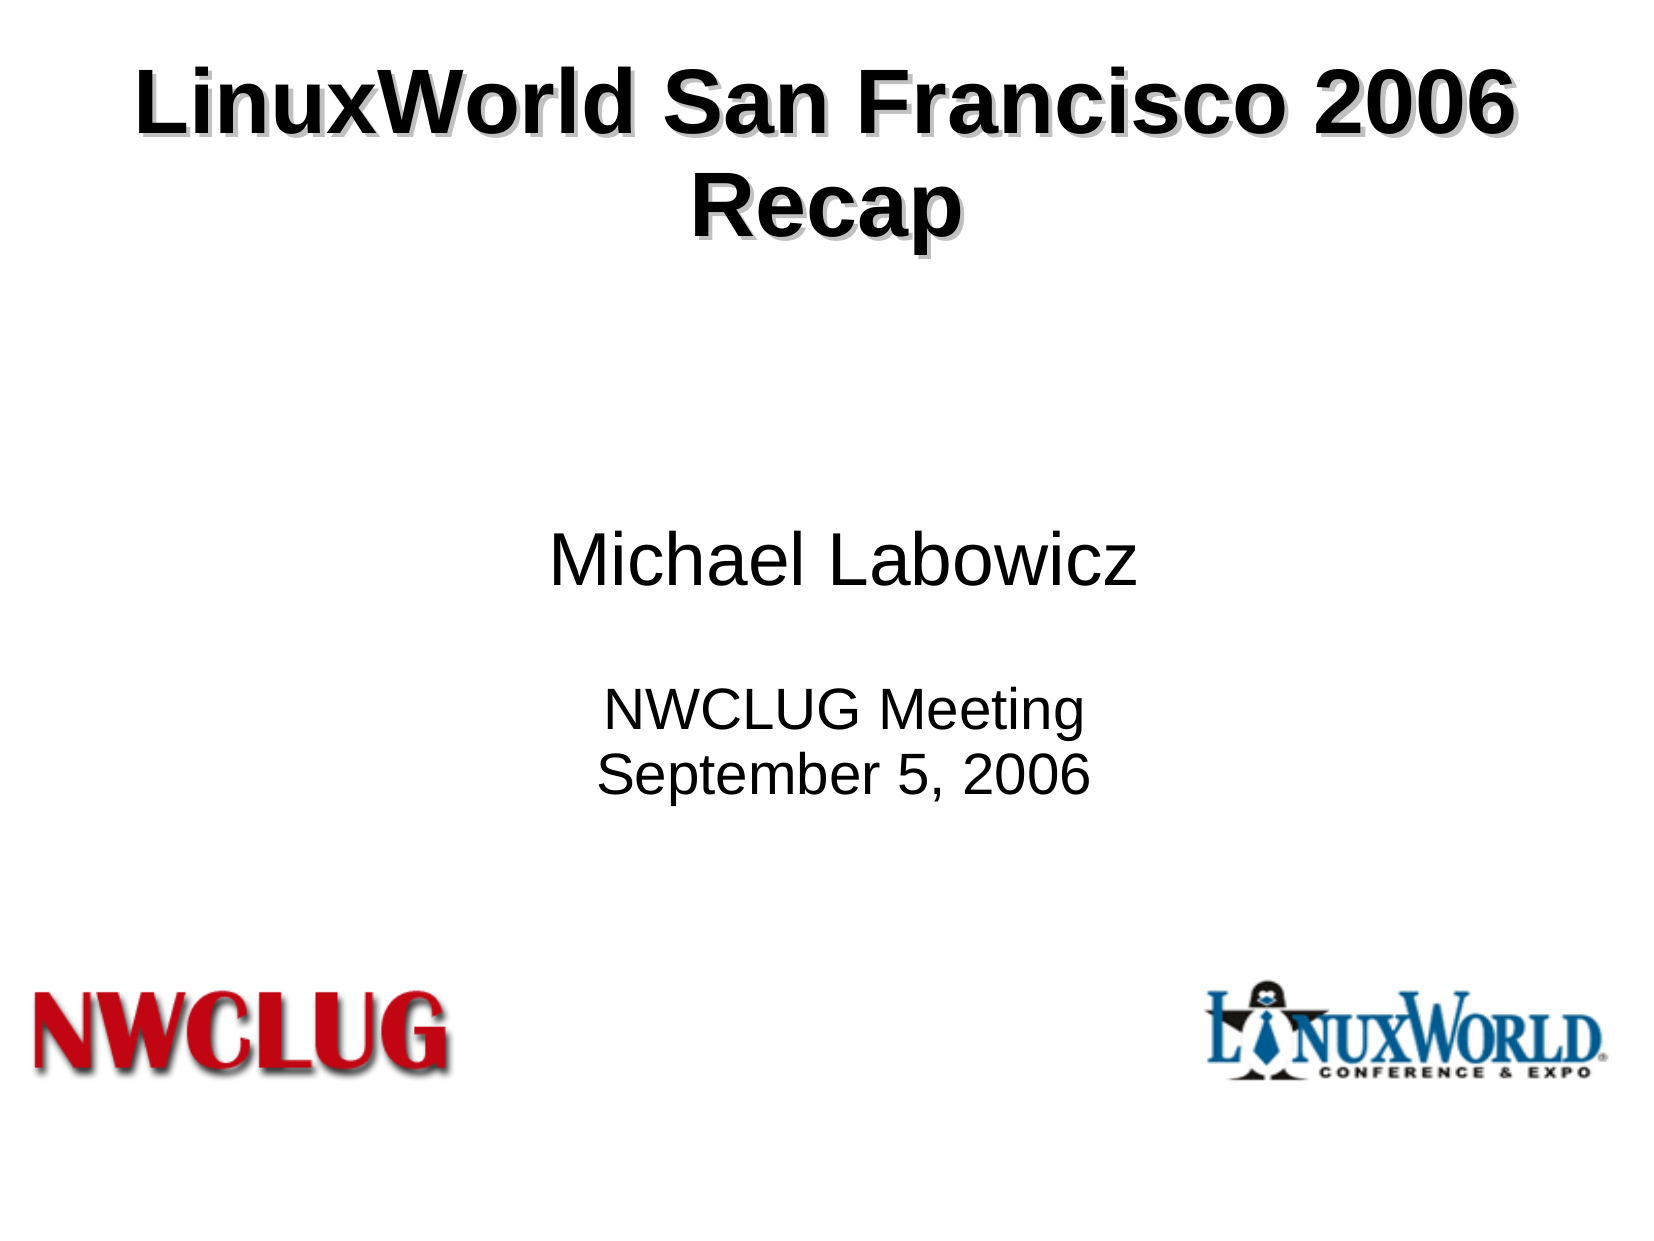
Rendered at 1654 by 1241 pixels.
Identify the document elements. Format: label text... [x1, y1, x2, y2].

title LinuxWorld San Francisco 2006 Recap [82, 49, 1571, 257]
subtitle Michael Labowicz NWCLUG Meeting September 5, 2006 [82, 290, 1571, 1109]
picture [7, 972, 482, 1123]
picture [1200, 902, 1613, 1175]
